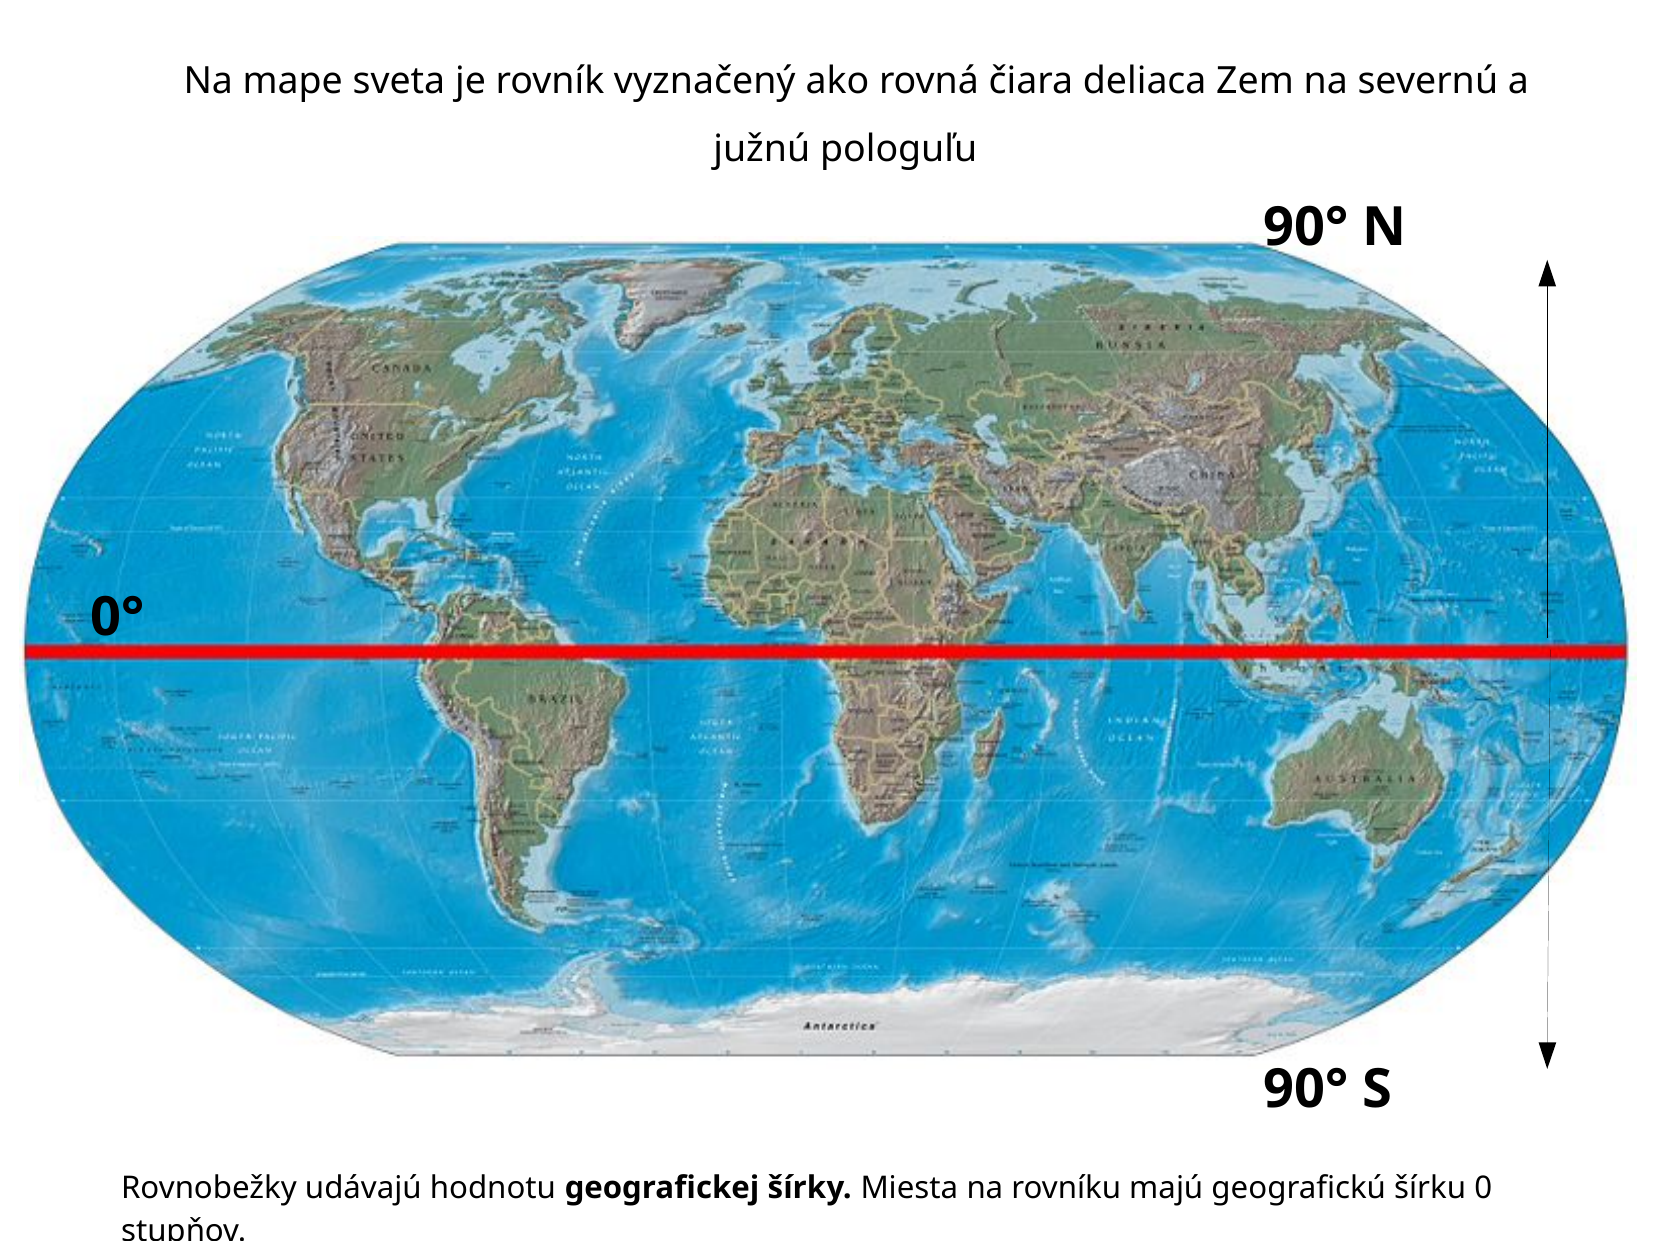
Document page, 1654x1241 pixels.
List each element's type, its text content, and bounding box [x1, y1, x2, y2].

title Na mape sveta je rovník vyznačený ako rovná čiara deliaca Zem na severnú a južnú pologuľu [106, 26, 1595, 177]
text_box Rovnobežky udávajú hodnotu geografickej šírky. Miesta na rovníku majú geografickú šírku 0 stupňov. [106, 1157, 1607, 1211]
text_box 90° S [1263, 1053, 1434, 1146]
text_box 90° N [1263, 191, 1434, 284]
picture [19, 236, 1637, 1069]
text_box 0° [90, 580, 260, 674]
